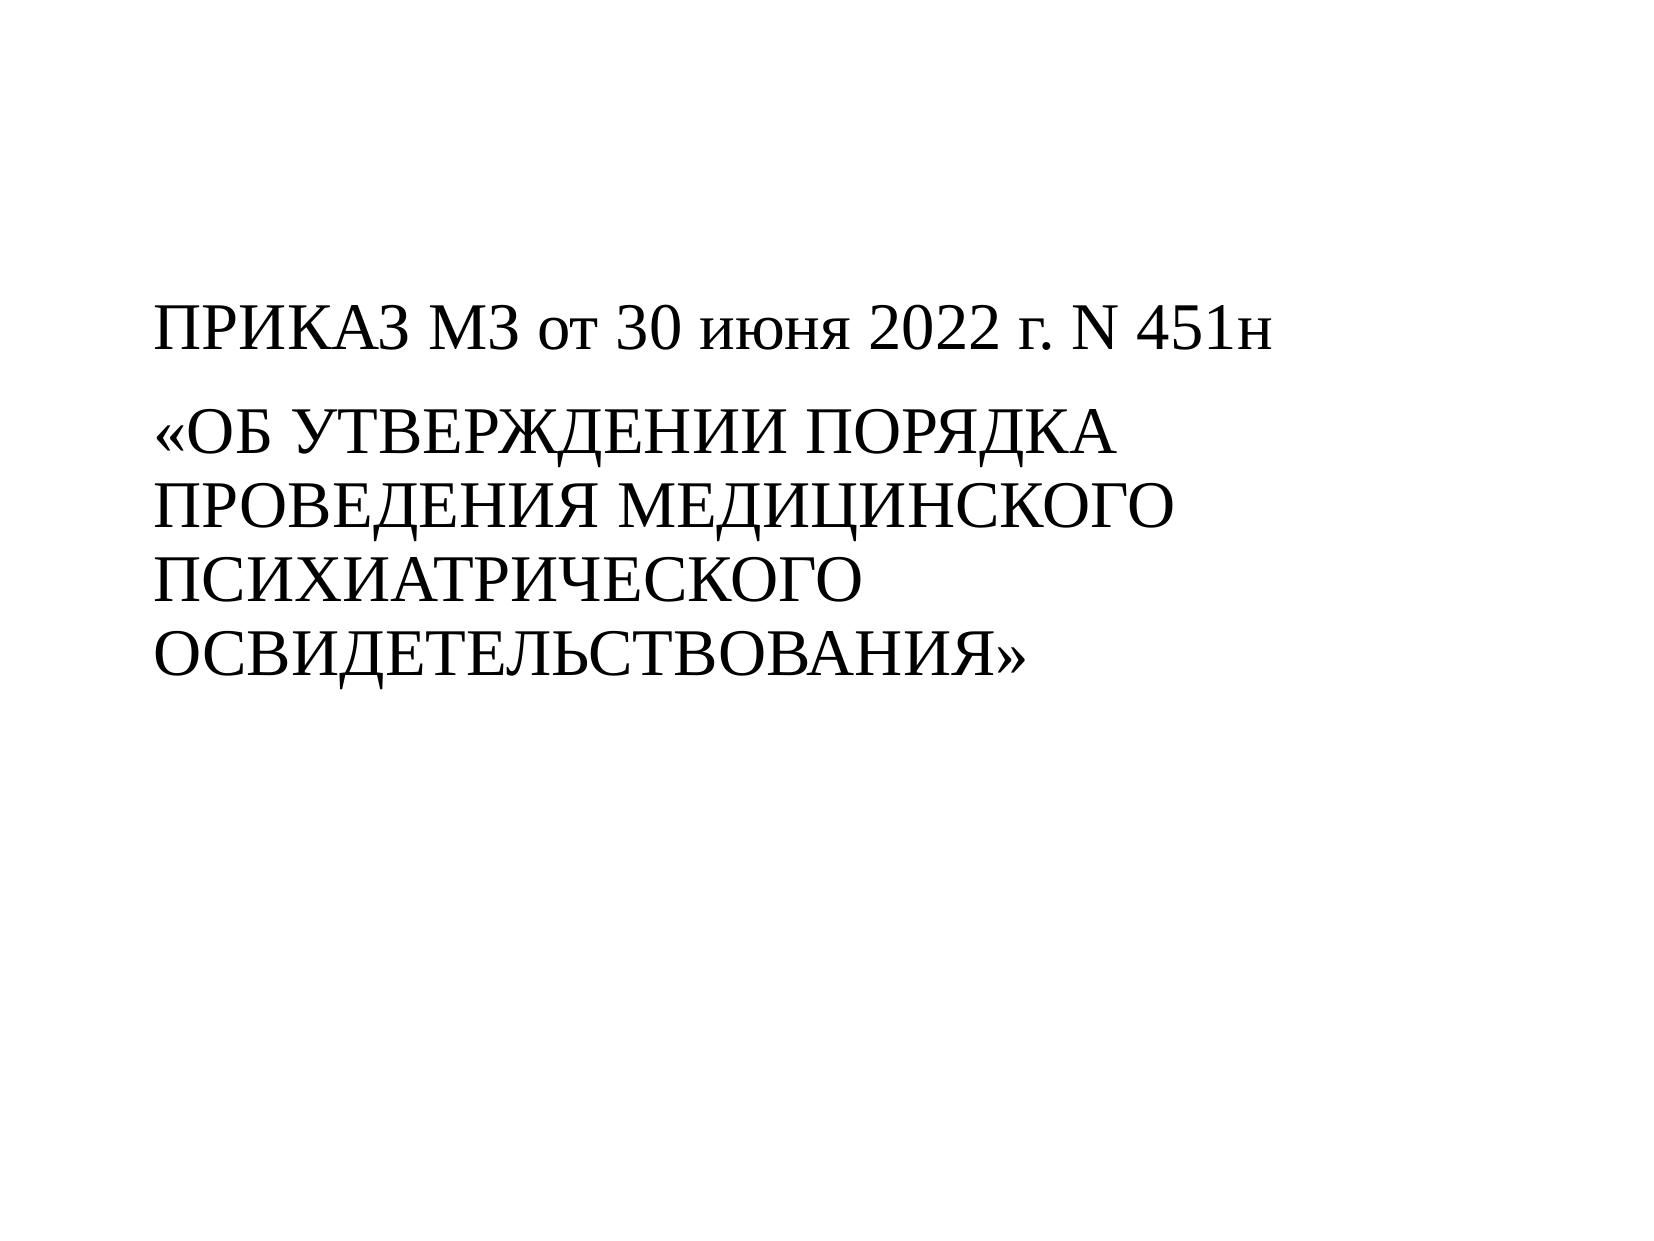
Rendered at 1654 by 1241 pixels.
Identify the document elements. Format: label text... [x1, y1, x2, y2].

list ПРИКАЗ МЗ от 30 июня 2022 г. N 451н «ОБ УТВЕРЖДЕНИИ ПОРЯДКА ПРОВЕДЕНИЯ МЕДИЦИНСКОГО ПСИХИАТРИЧЕСКОГО ОСВИДЕТЕЛЬСТВОВАНИЯ» [82, 290, 1571, 1109]
